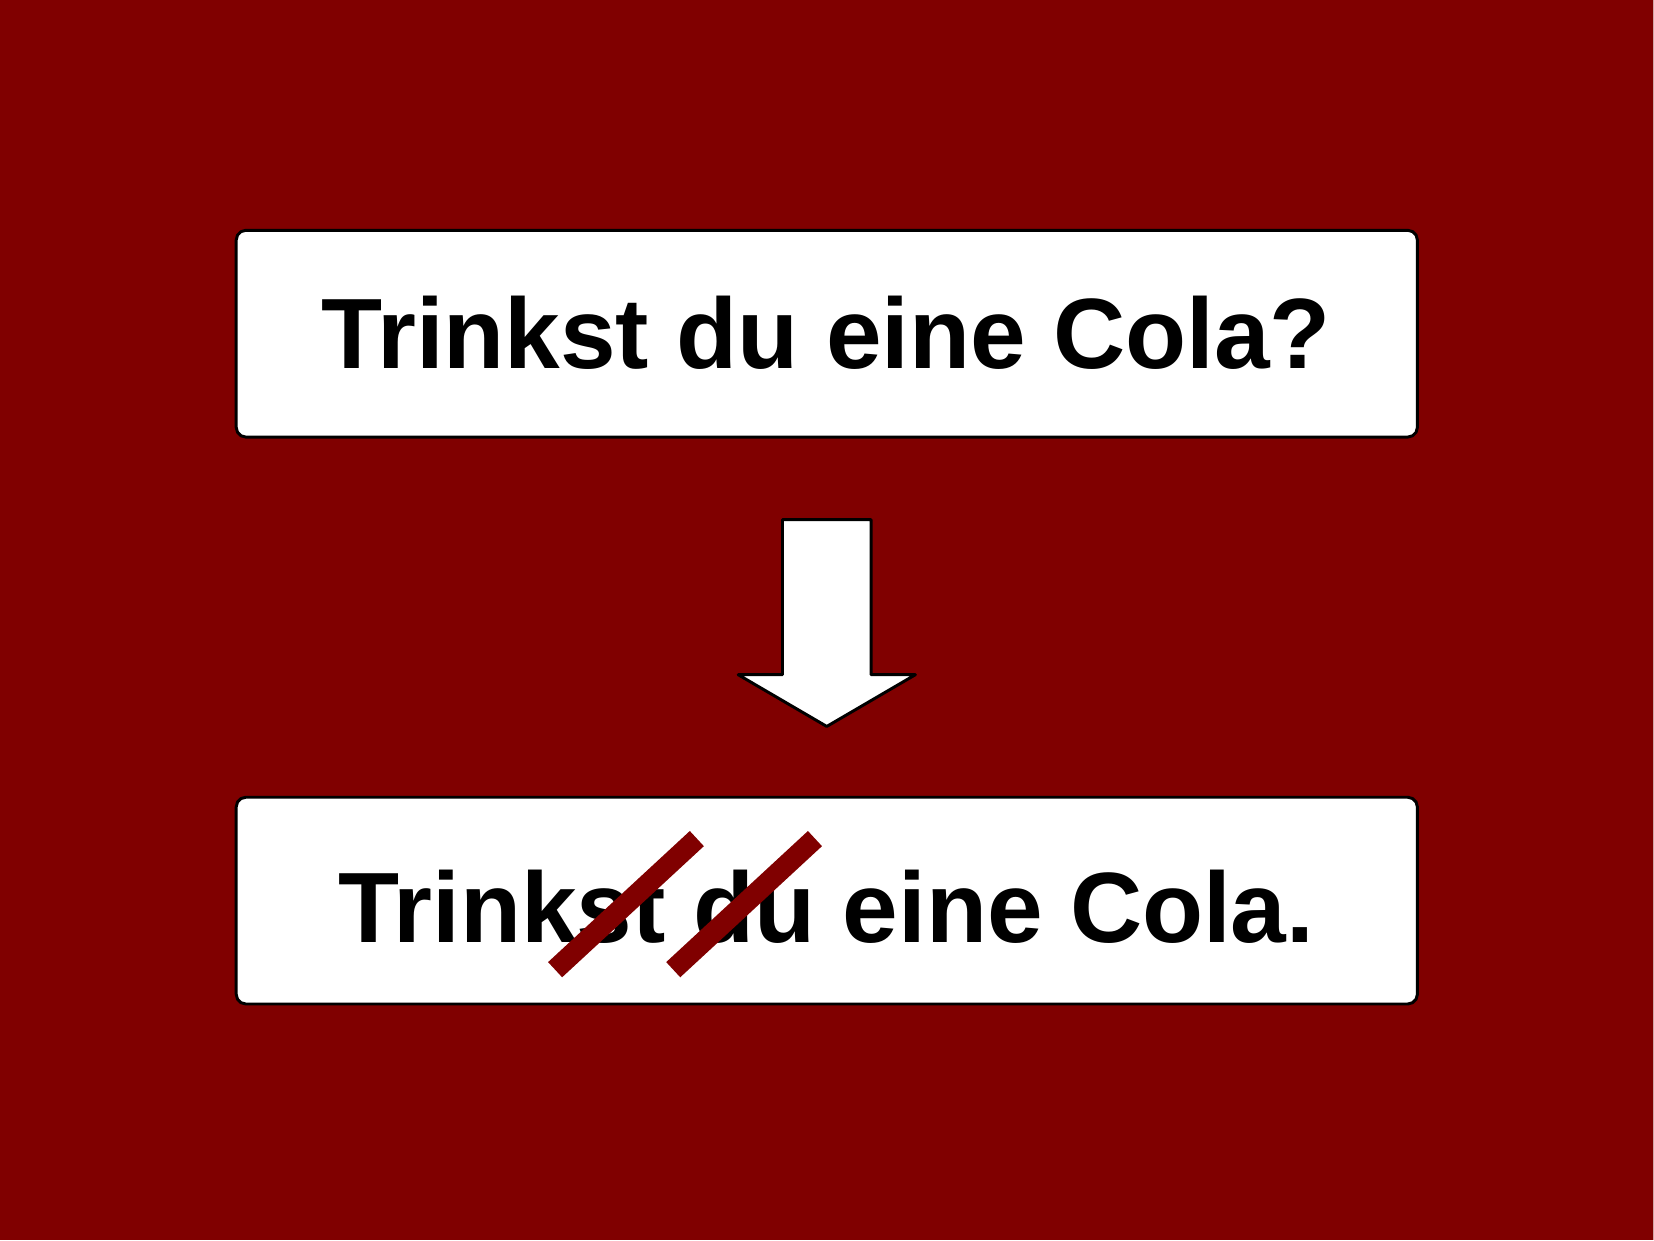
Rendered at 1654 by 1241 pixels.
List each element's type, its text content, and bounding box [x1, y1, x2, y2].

text_box Trinkst du eine Cola. [248, 844, 1406, 977]
text_box Trinkst du eine Cola? [253, 270, 1400, 403]
text_box [236, 797, 1418, 1004]
text_box [738, 519, 916, 727]
text_box [236, 230, 1418, 438]
